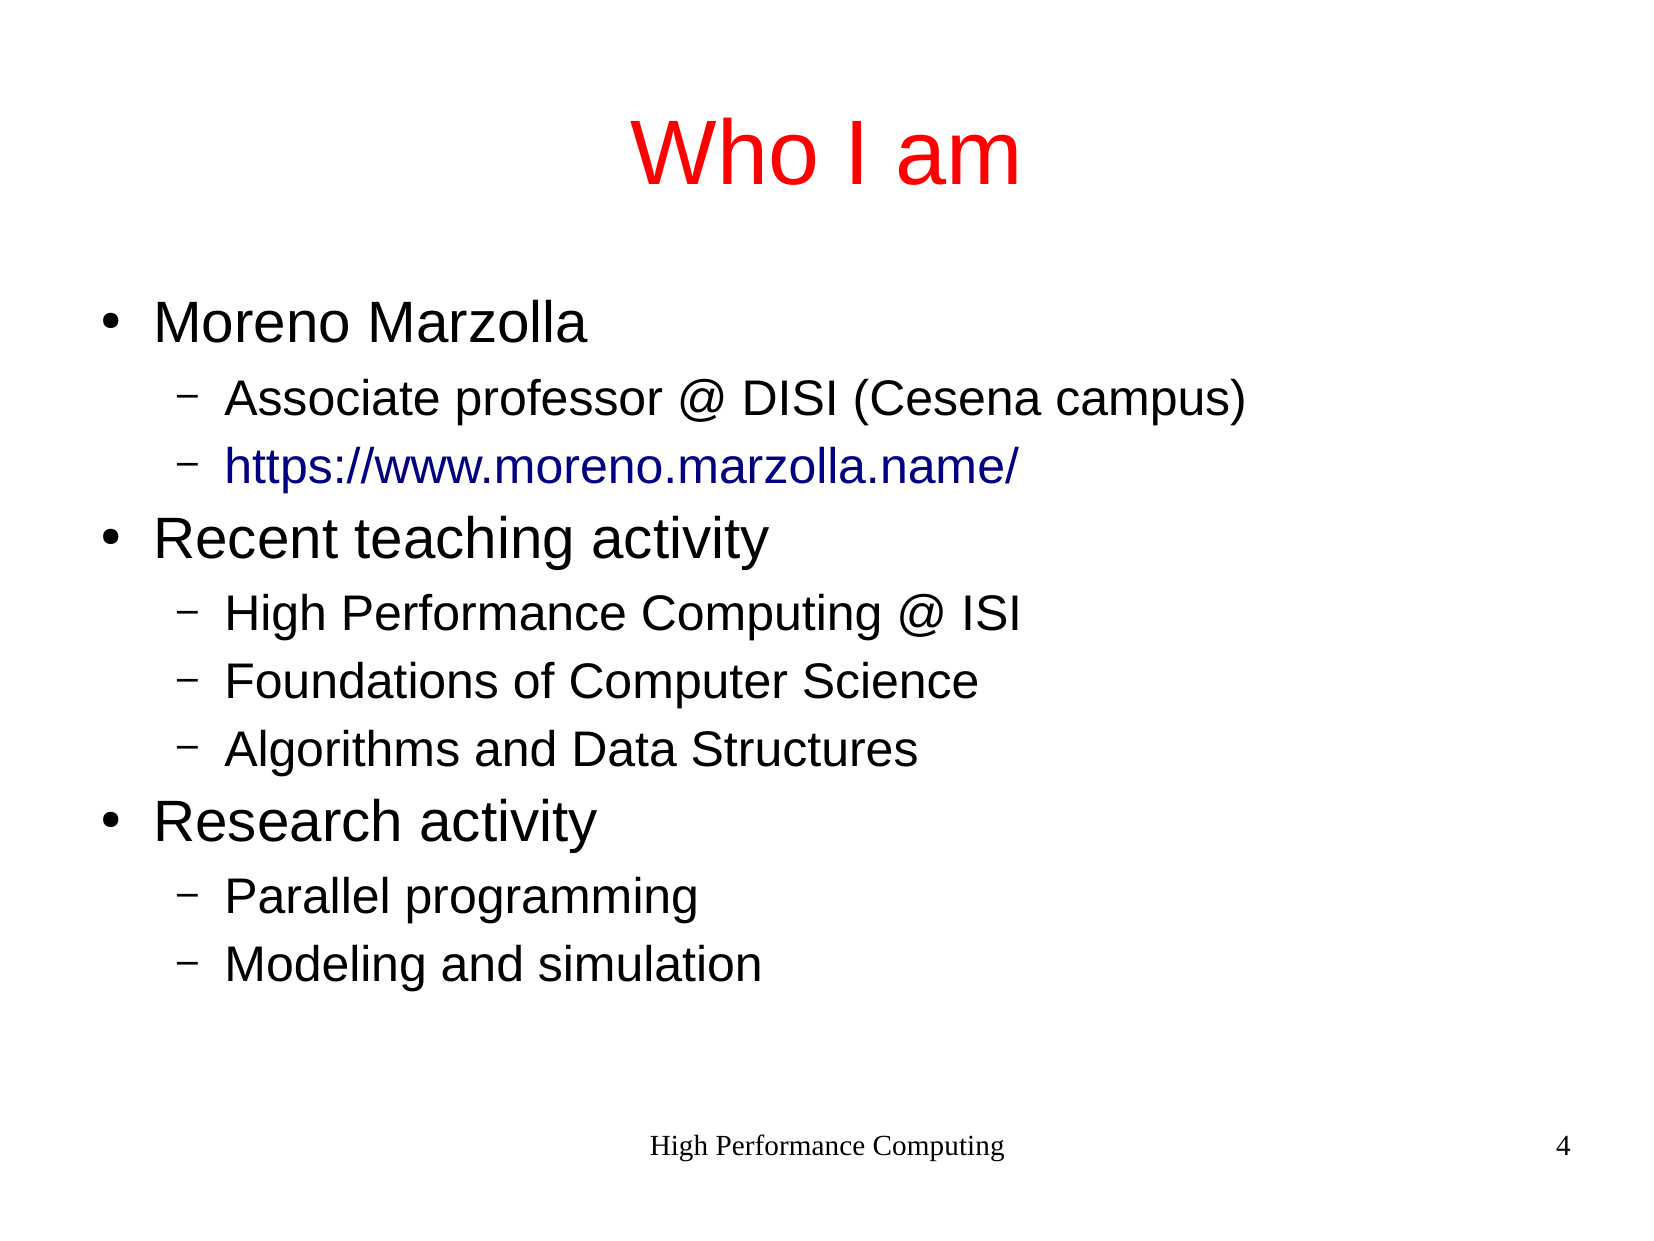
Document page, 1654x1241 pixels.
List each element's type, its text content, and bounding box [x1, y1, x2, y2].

title Who I am [82, 49, 1571, 257]
list Moreno Marzolla Associate professor @ DISI (Cesena campus) https://www.moreno.marzolla.name/ Recent teaching activity High Performance Computing @ ISI Foundations of Computer Science Algorithms and Data Structures Research activity Parallel programming Modeling and simulation [82, 290, 1571, 1122]
